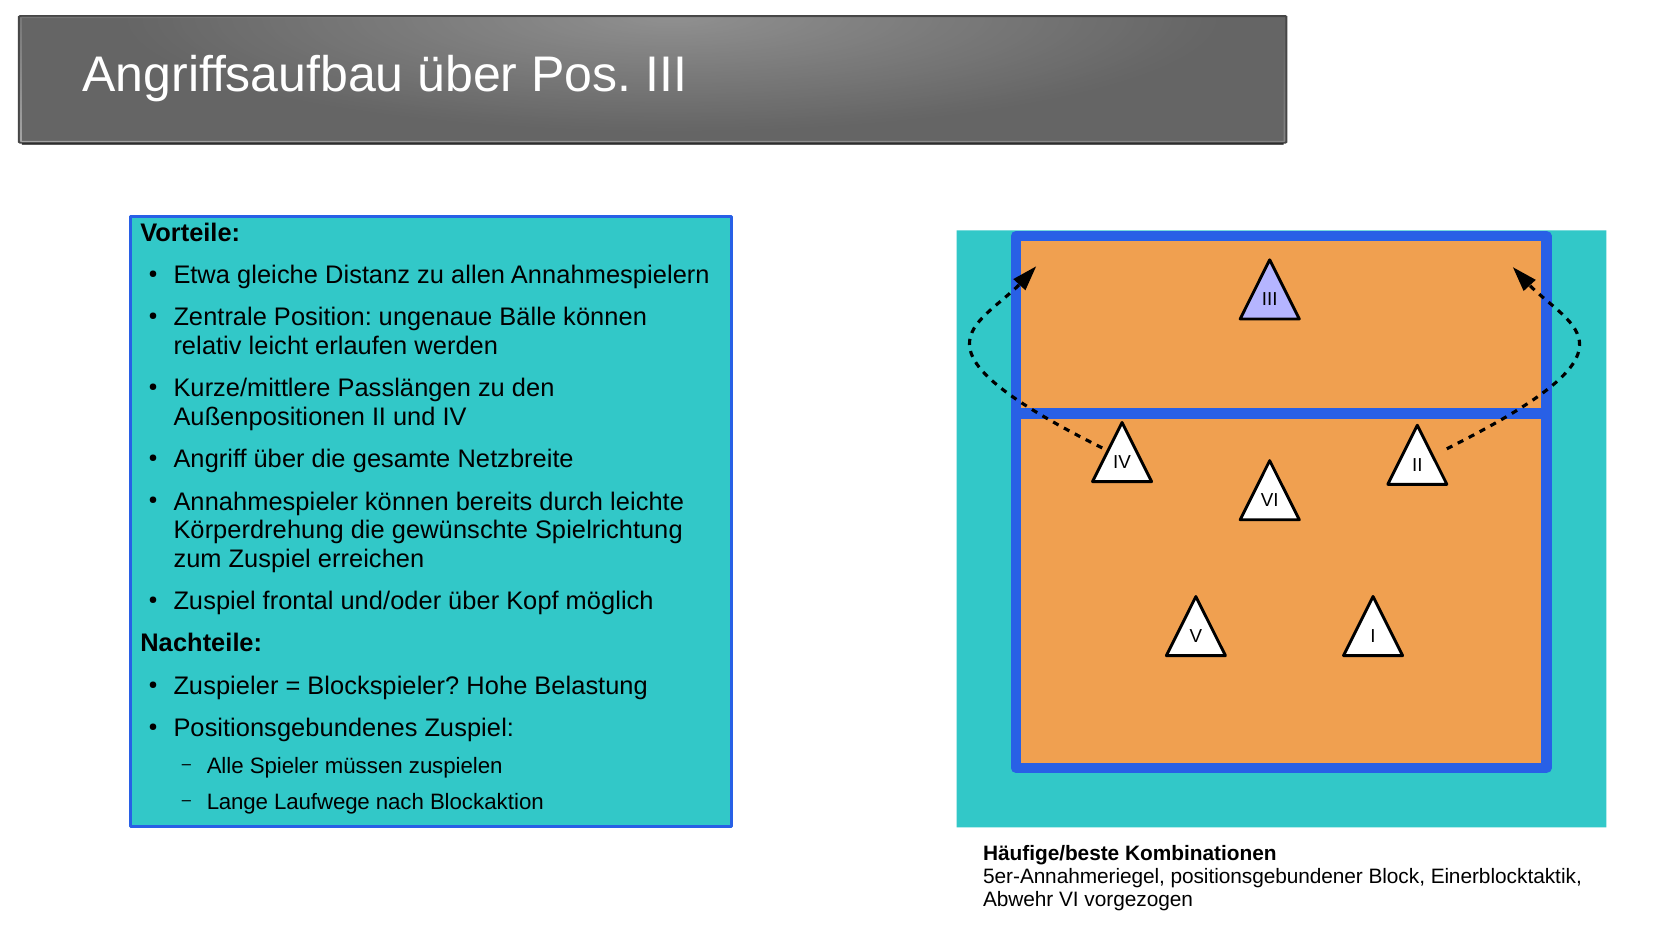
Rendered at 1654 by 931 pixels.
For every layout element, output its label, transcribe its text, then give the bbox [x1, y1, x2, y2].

text_box II [1387, 425, 1447, 485]
text_box VI [1240, 460, 1300, 520]
text_box V [1166, 596, 1226, 656]
text_box Häufige/beste Kombinationen 5er-Annahmeriegel, positionsgebundener Block, Einerblocktaktik, Abwehr VI vorgezogen [968, 833, 1607, 919]
text_box IV [1092, 422, 1152, 482]
text_box I [1343, 596, 1403, 656]
text_box III [1240, 259, 1300, 319]
list Vorteile: Etwa gleiche Distanz zu allen Annahmespielern Zentrale Position: ungenaue Bälle können relativ leicht erlaufen werden Kurze/mittlere Passlängen zu den Außenpositionen II und IV Angriff über die gesamte Netzbreite Annahmespieler können bereits durch leichte Körperdrehung die gewünschte Spielrichtung zum Zuspiel erreichen Zuspiel frontal und/oder über Kopf möglich Nachteile: Zuspieler = Blockspieler? Hohe Belastung Positionsgebundenes Zuspiel: Alle Spieler müssen zuspielen Lange Laufwege nach Blockaktion [130, 216, 732, 827]
title Angriffsaufbau über Pos. III [82, 29, 1235, 119]
